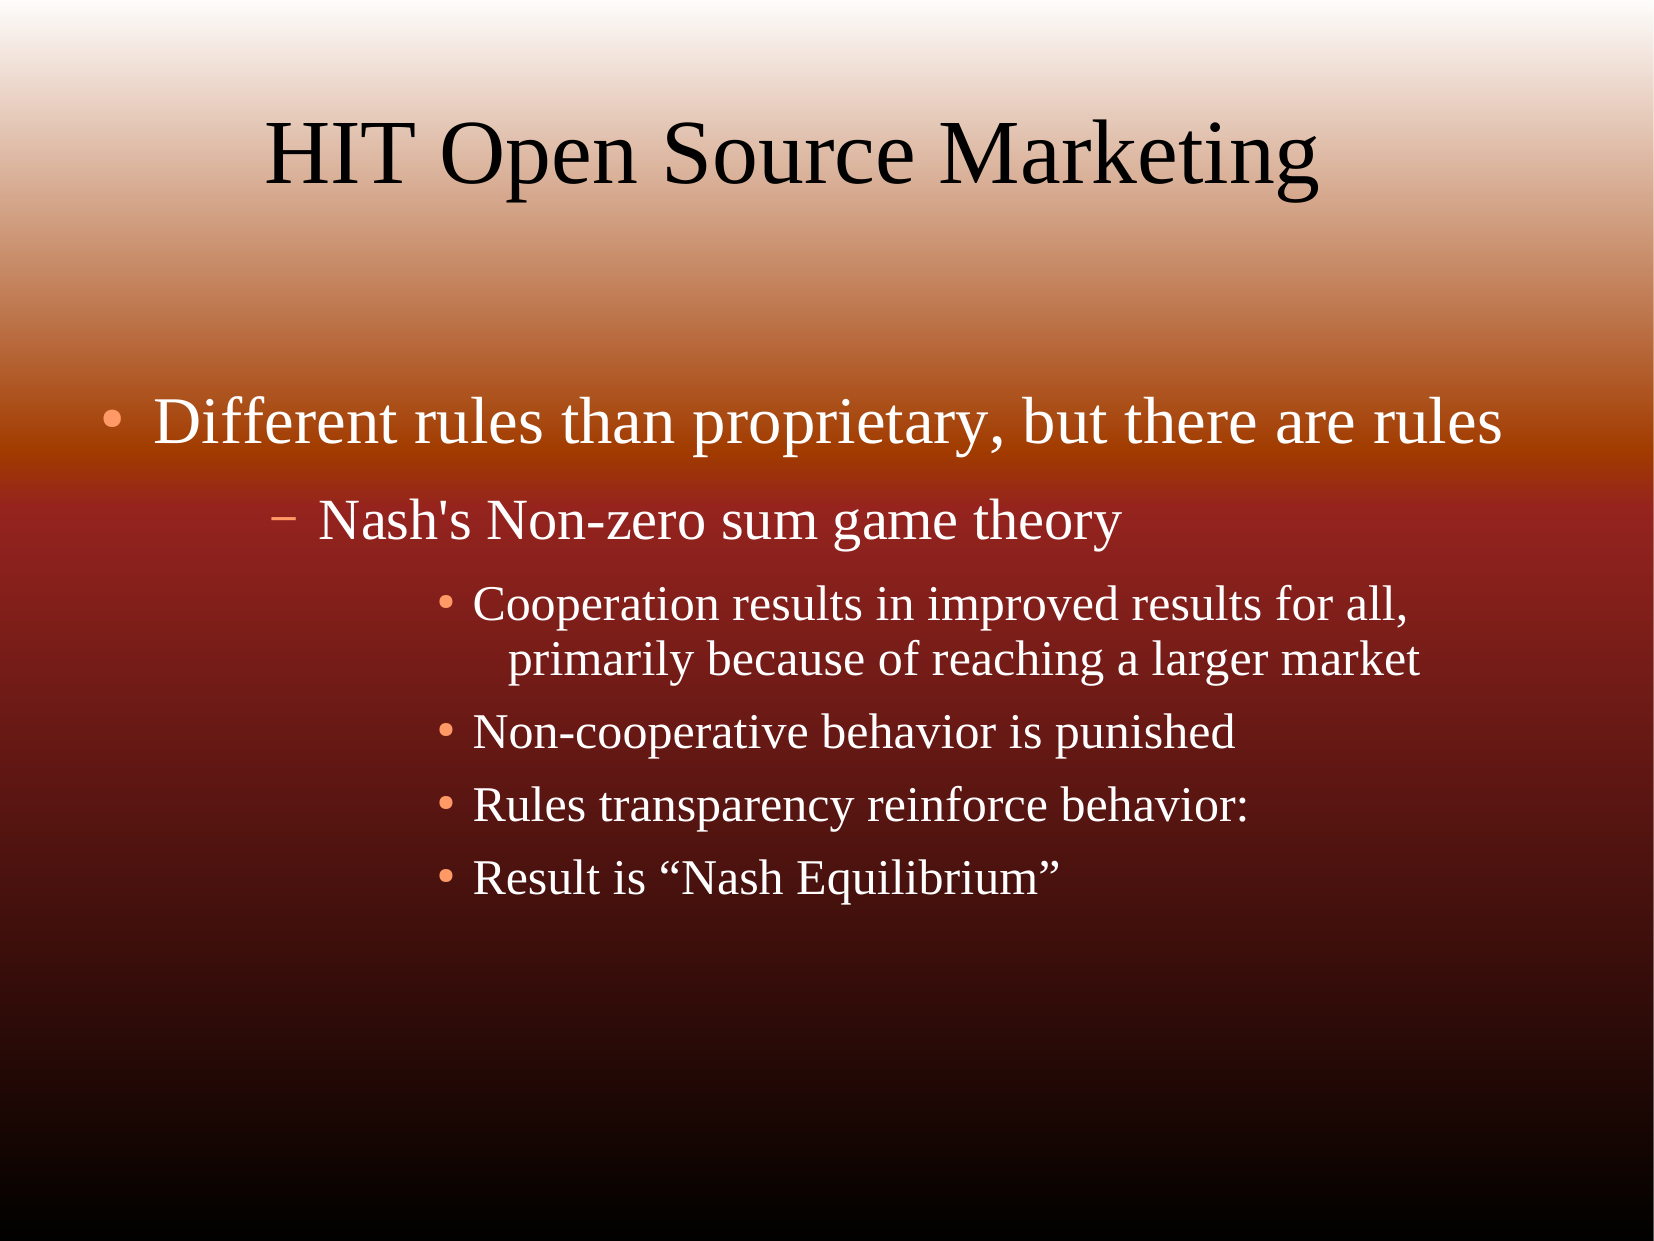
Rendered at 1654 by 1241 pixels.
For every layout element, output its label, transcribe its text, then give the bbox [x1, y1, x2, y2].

picture [0, 0, 1654, 1241]
list Different rules than proprietary, but there are rules Nash's Non-zero sum game theory Cooperation results in improved results for all, primarily because of reaching a larger market Non-cooperative behavior is punished Rules transparency reinforce behavior: Result is “Nash Equilibrium” [82, 383, 1571, 1078]
title HIT Open Source Marketing [82, 56, 1571, 250]
